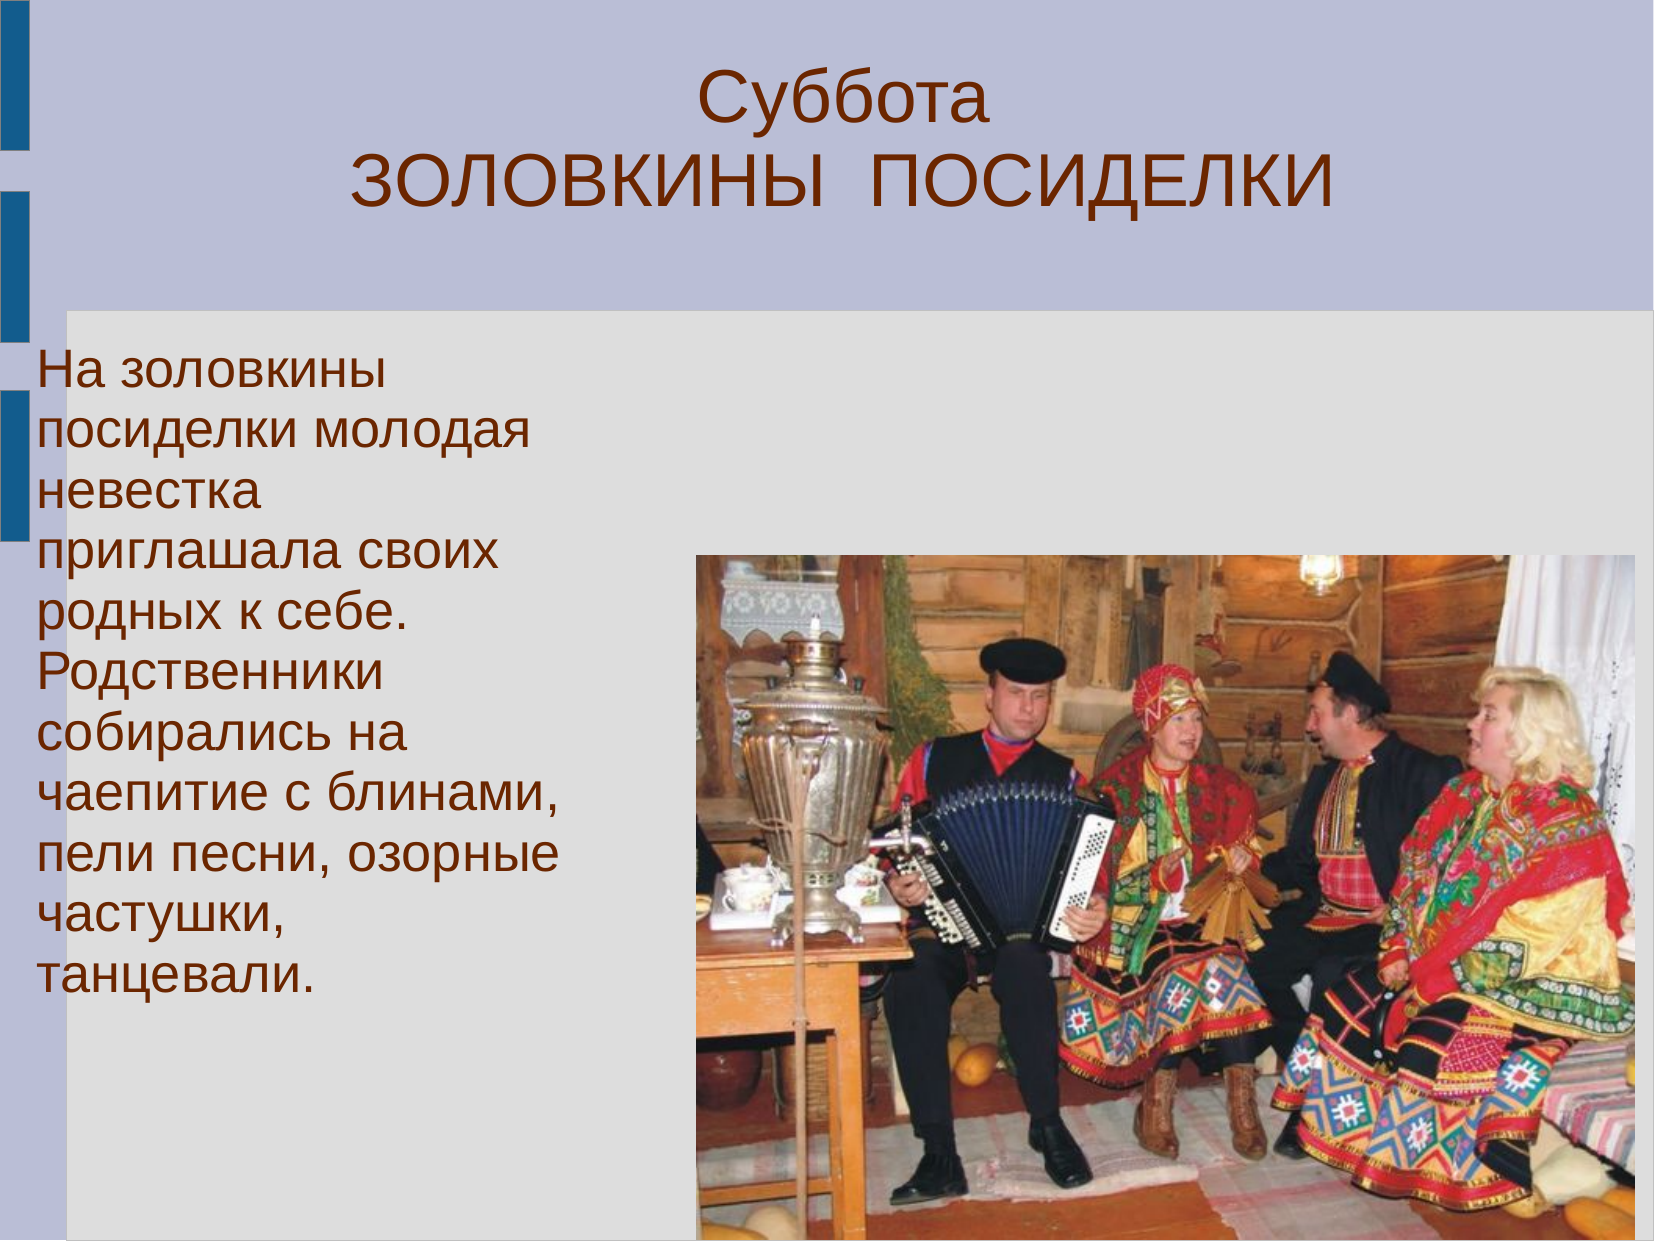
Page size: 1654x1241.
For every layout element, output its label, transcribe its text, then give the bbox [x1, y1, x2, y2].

picture [696, 555, 1635, 1240]
text_box На золовкины посиделки молодая невестка приглашала своих родных к себе. Родственники собирались на чаепитие с блинами, пели песни, озорные частушки, танцевали. [21, 330, 579, 1229]
text_box Суббота ЗОЛОВКИНЫ ПОСИДЕЛКИ [335, 47, 1353, 296]
